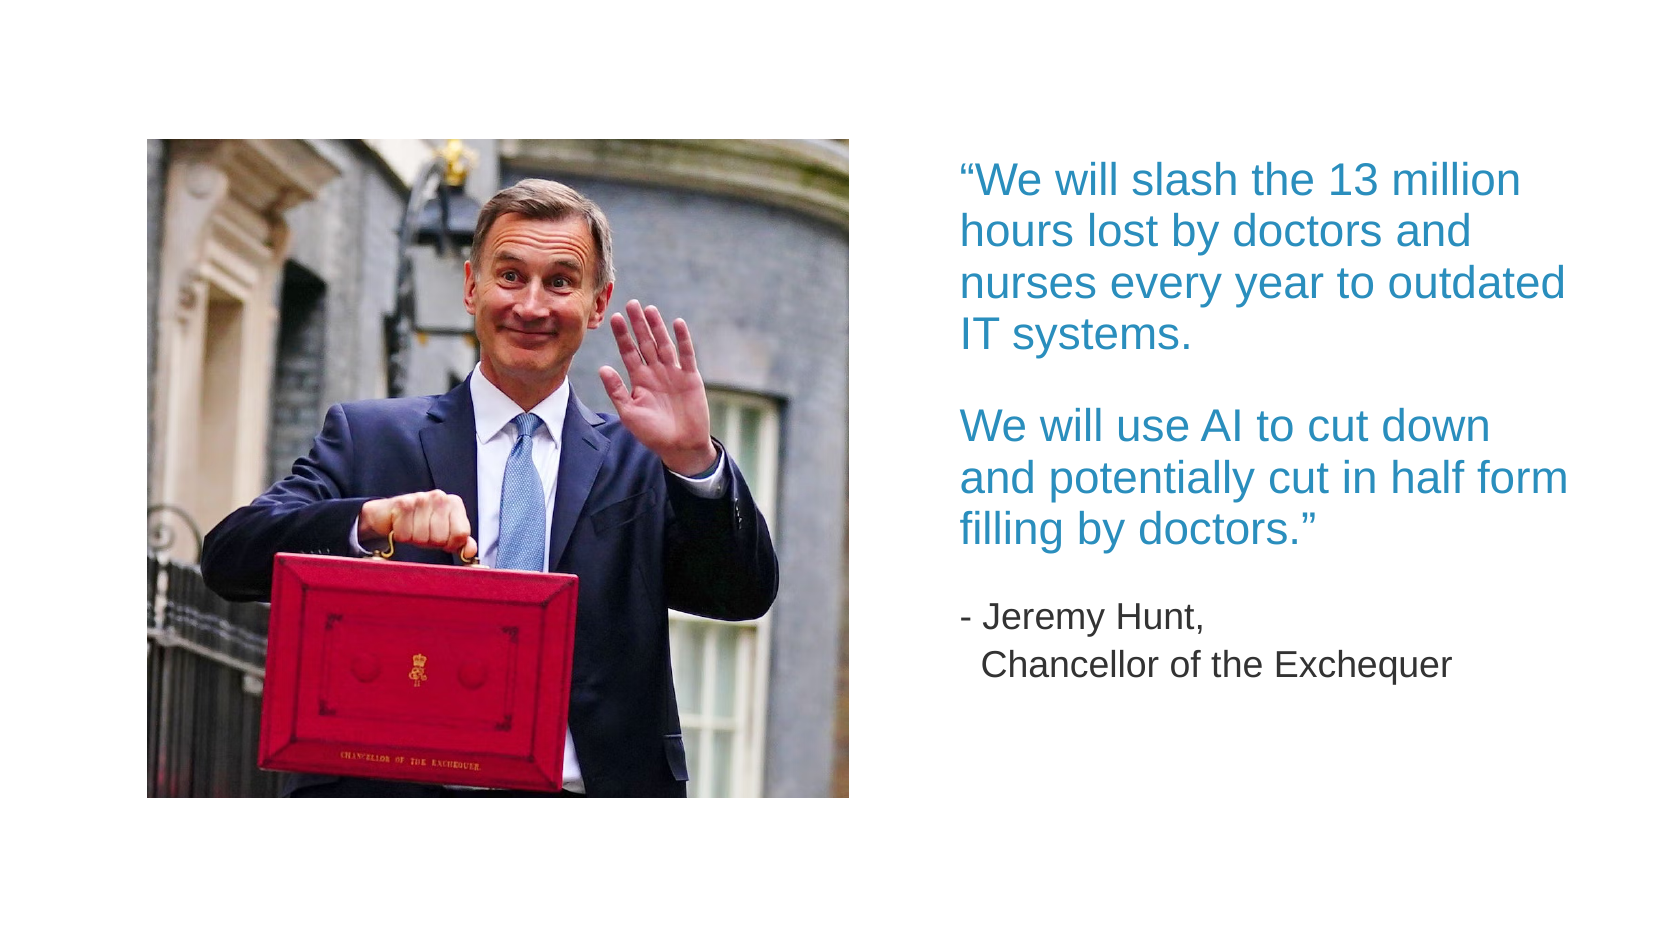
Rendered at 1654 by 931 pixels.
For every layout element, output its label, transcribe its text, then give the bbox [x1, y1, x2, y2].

picture [147, 139, 849, 798]
text_box “We will slash the 13 million hours lost by doctors and nurses every year to outdated IT systems. We will use AI to cut down and potentially cut in half form filling by doctors.” - Jeremy Hunt, Chancellor of the Exchequer [944, 146, 1595, 798]
